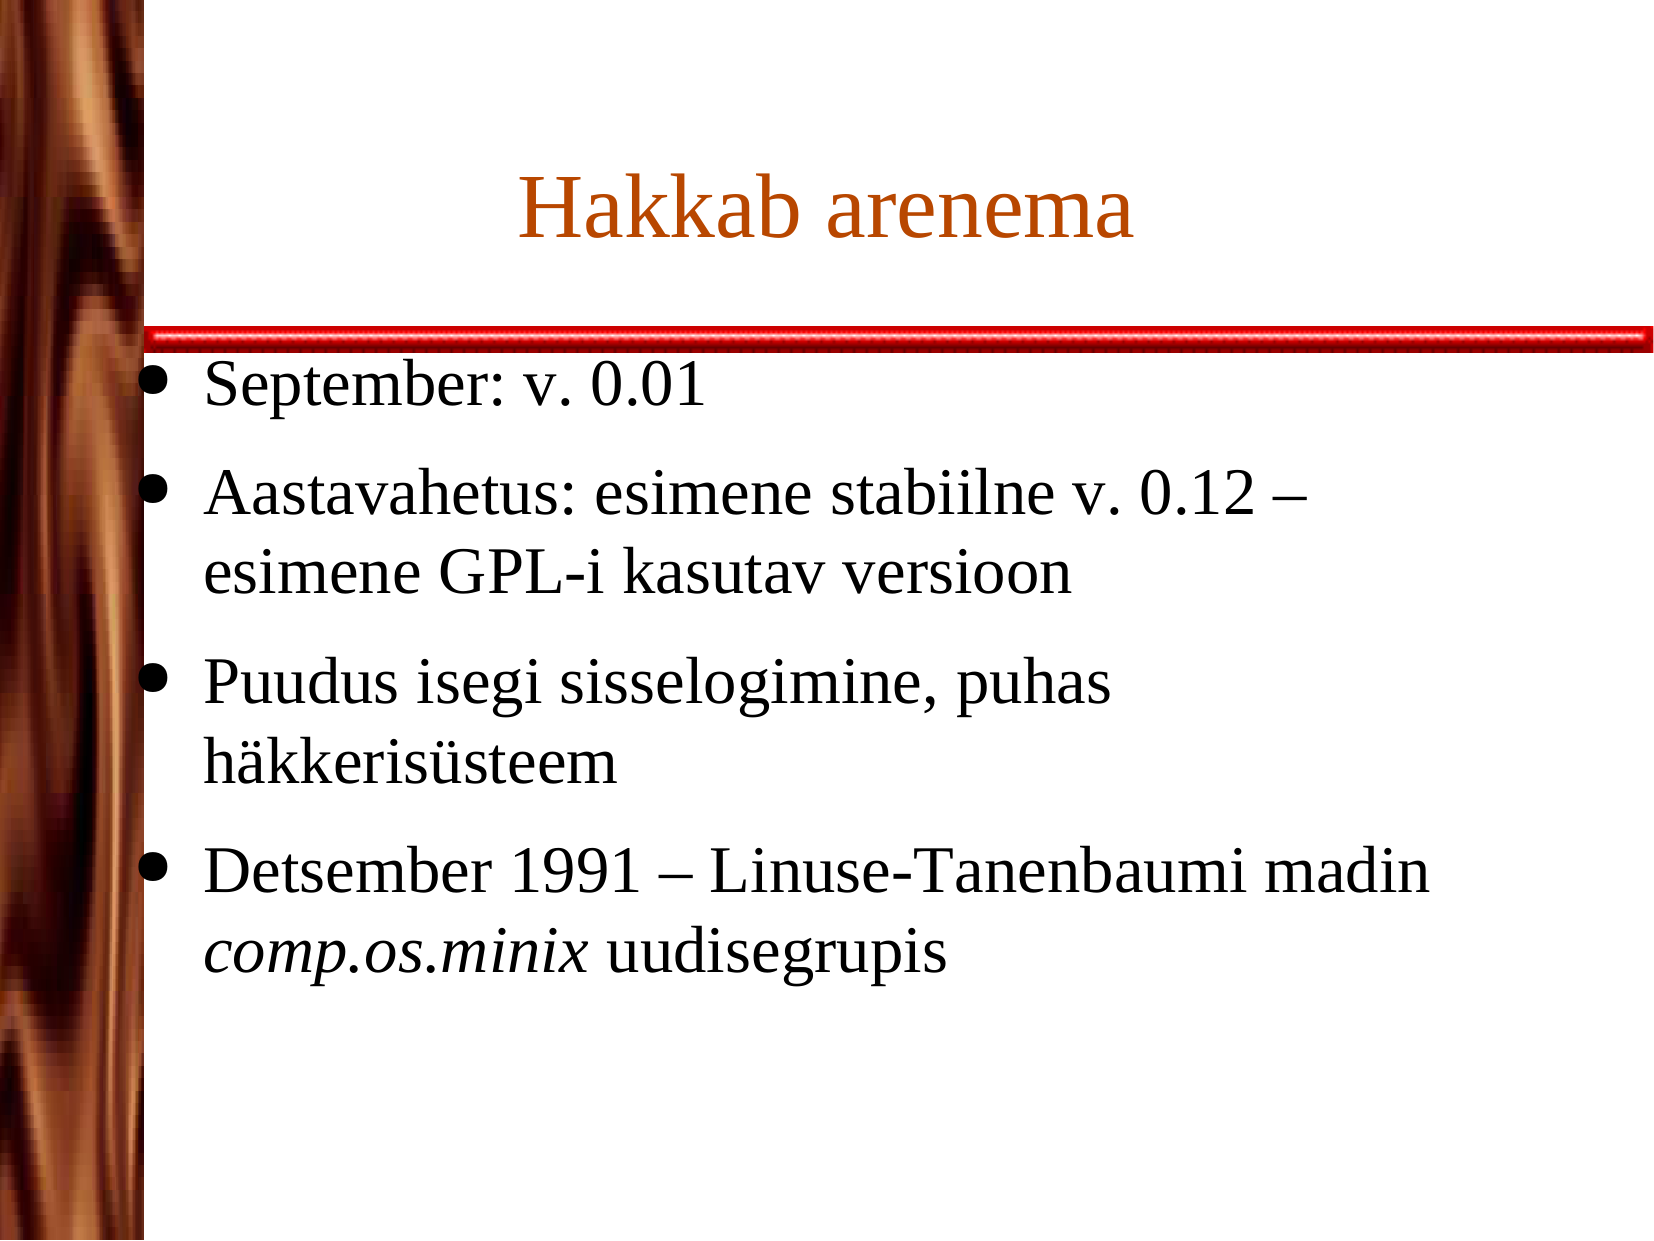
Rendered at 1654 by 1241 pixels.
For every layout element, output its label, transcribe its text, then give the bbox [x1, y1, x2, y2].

picture [0, 0, 1654, 1240]
title Hakkab arenema [121, 100, 1533, 312]
list September: v. 0.01 Aastavahetus: esimene stabiilne v. 0.12 – esimene GPL-i kasutav versioon Puudus isegi sisselogimine, puhas häkkerisüsteem Detsember 1991 – Linuse-Tanenbaumi madin comp.os.minix uudisegrupis [121, 344, 1533, 1126]
